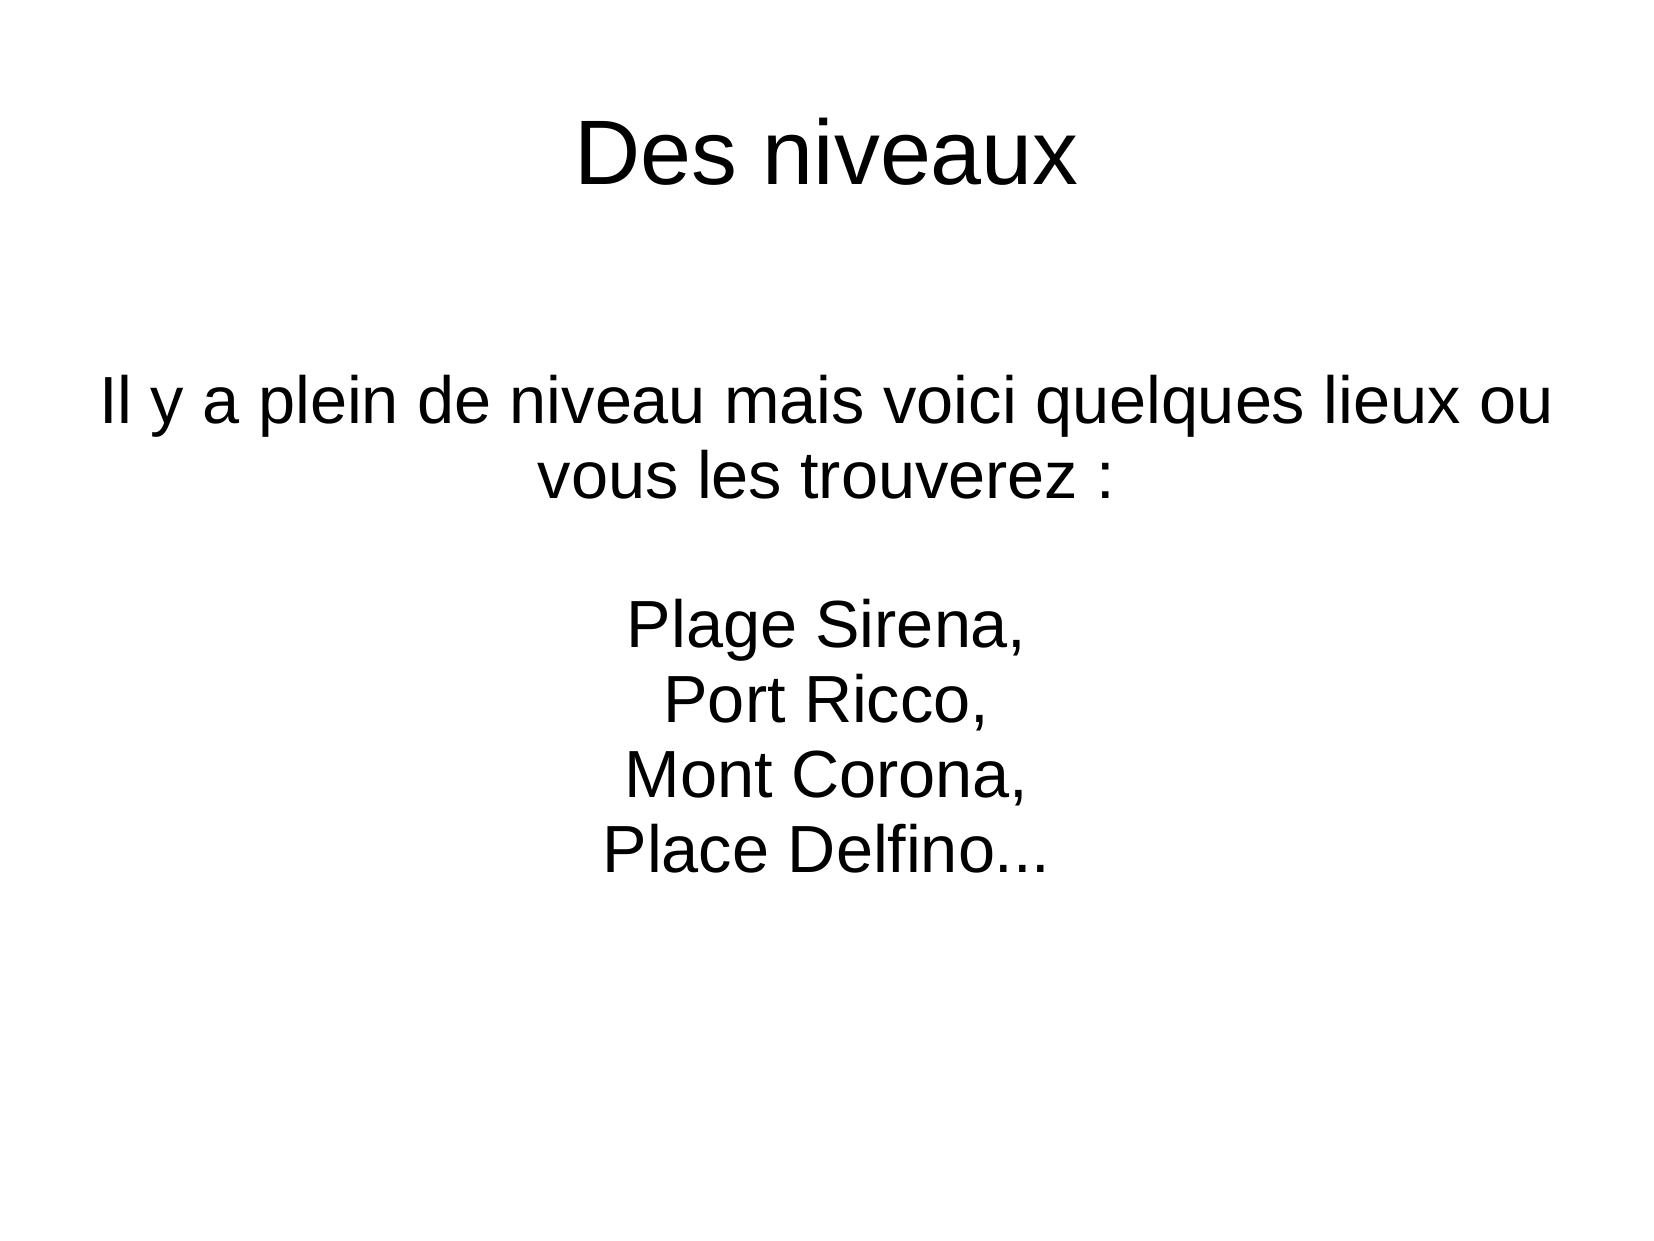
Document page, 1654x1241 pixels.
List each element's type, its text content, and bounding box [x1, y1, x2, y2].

title Des niveaux [82, 49, 1571, 257]
subtitle Il y a plein de niveau mais voici quelques lieux ou vous les trouverez : Plage Sirena, Port Ricco, Mont Corona, Place Delfino... [82, 290, 1571, 1109]
